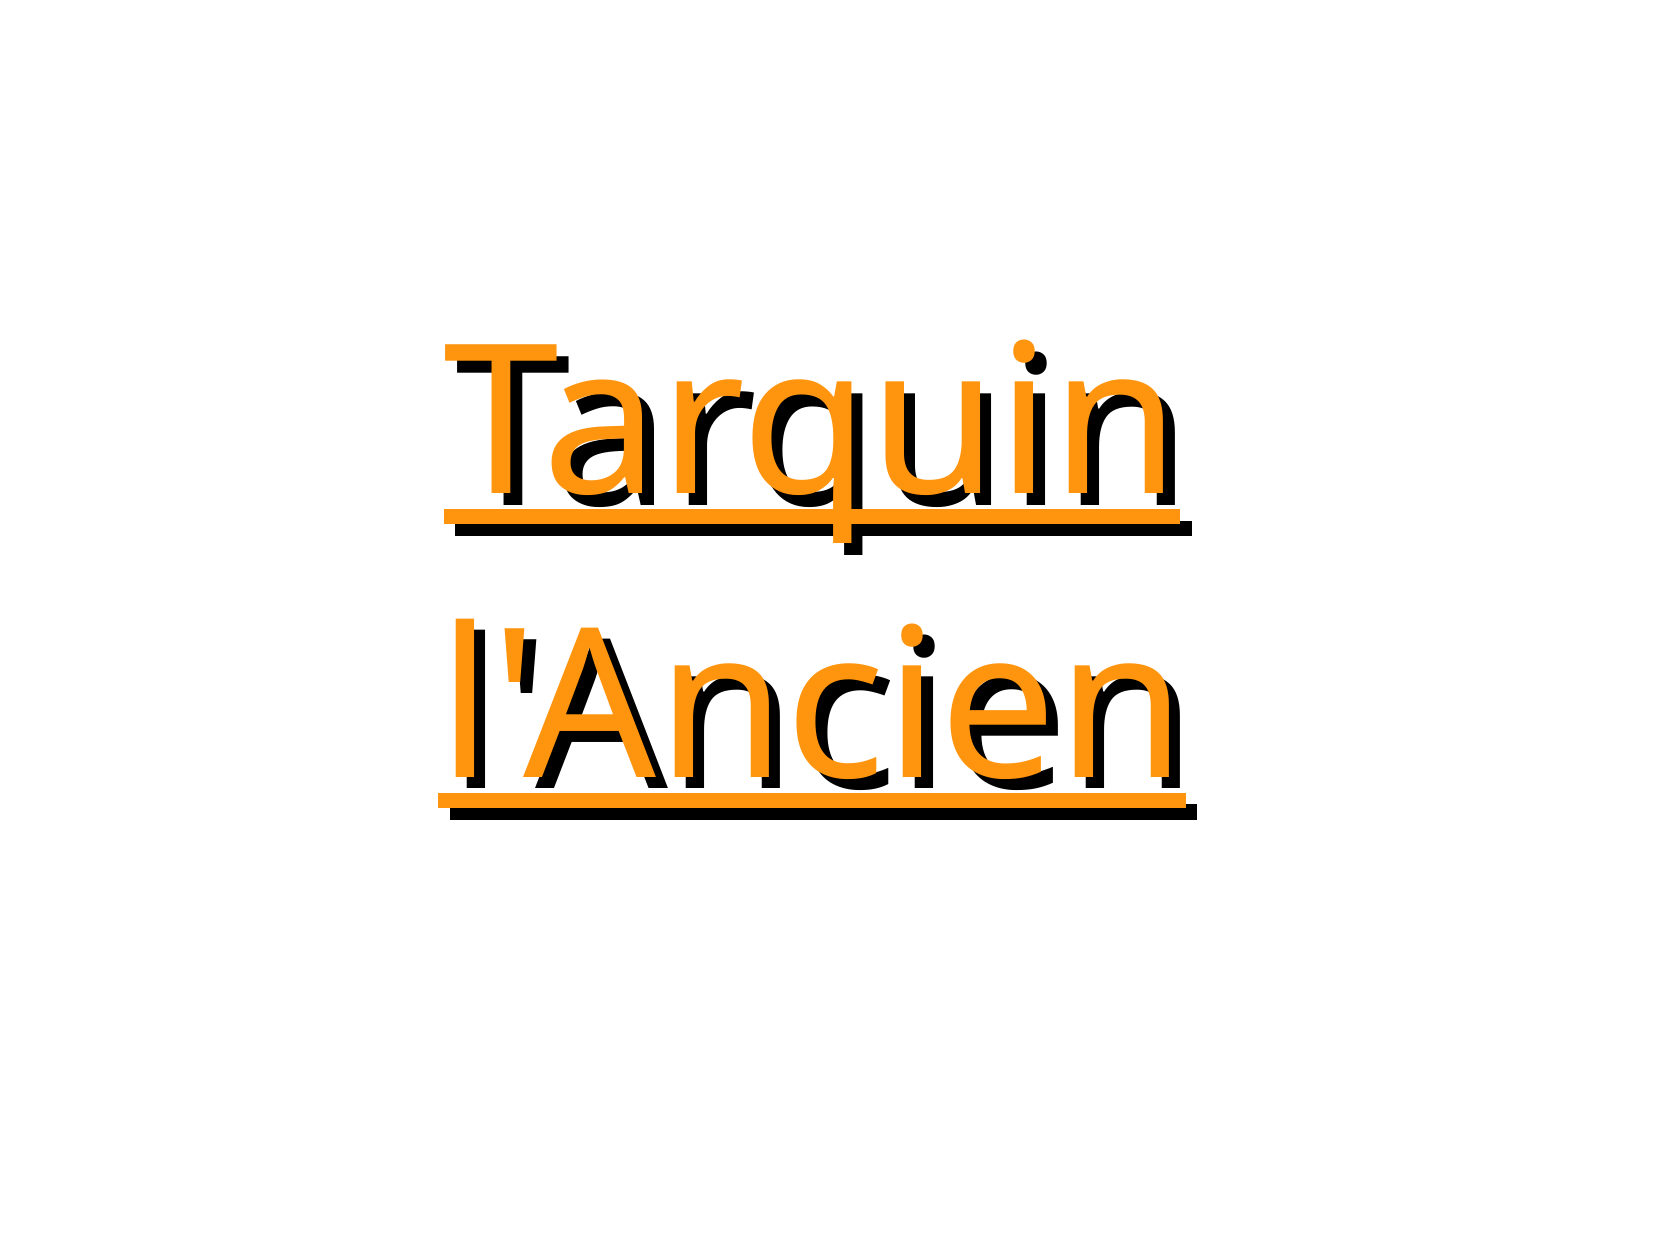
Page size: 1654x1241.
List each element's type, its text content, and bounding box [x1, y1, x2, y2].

text_box Tarquin l'Ancien [59, 263, 1565, 859]
